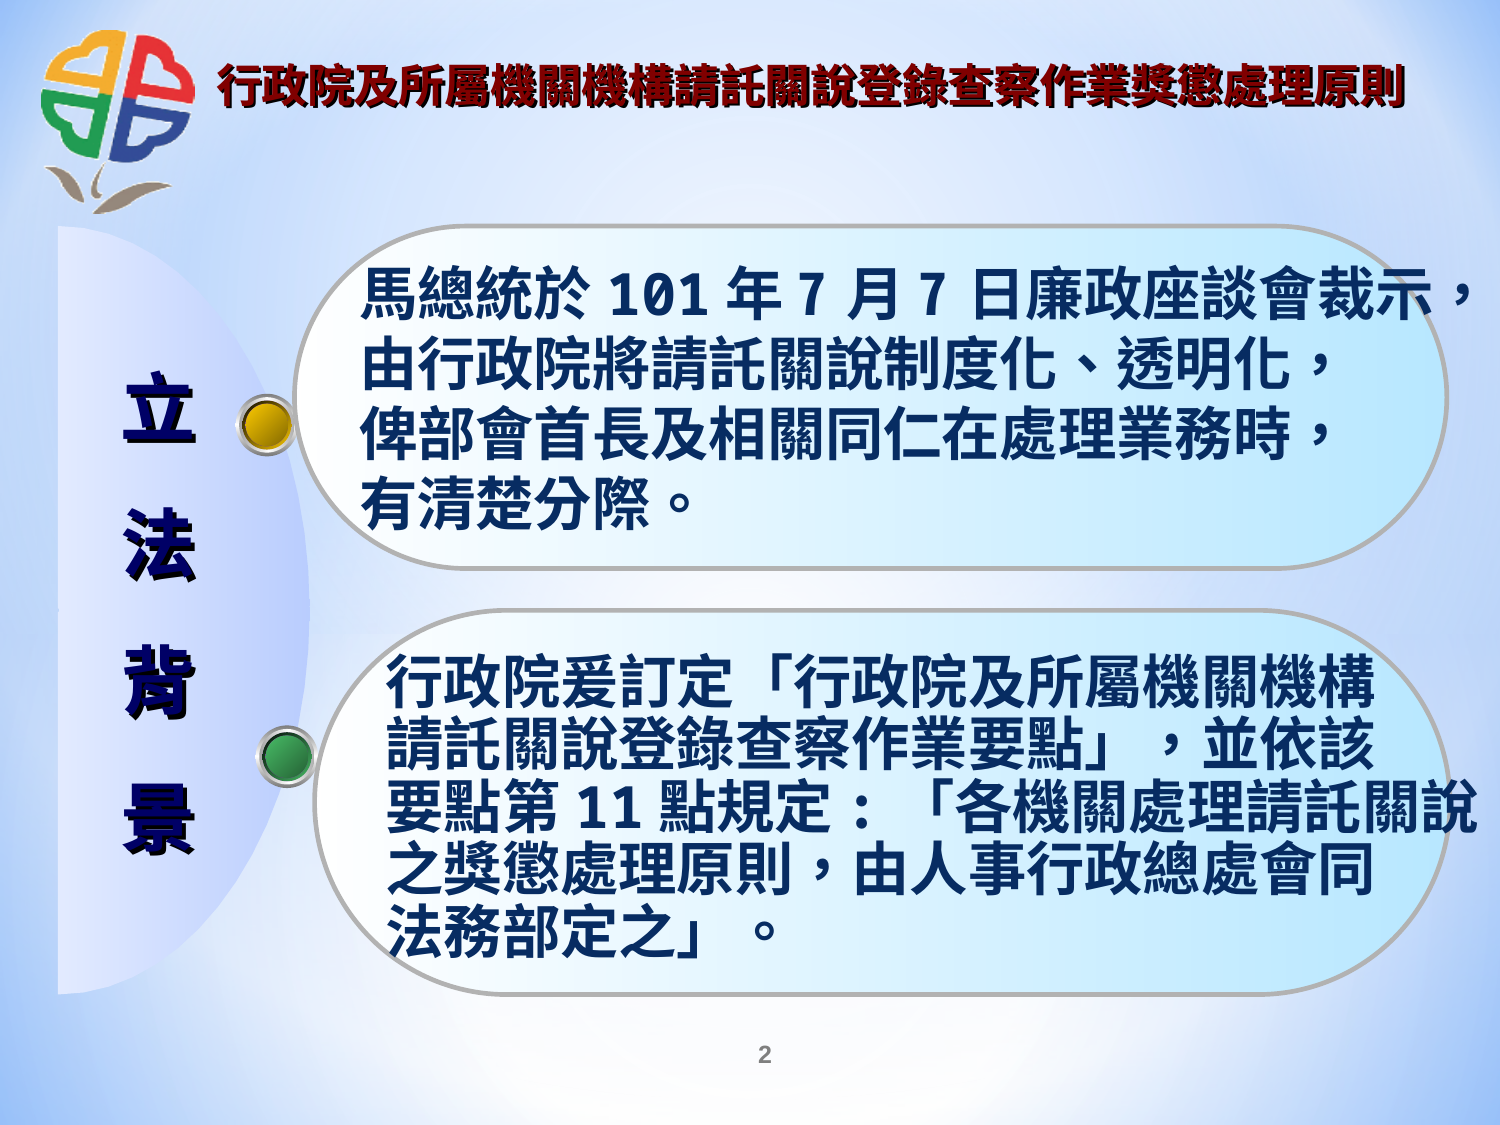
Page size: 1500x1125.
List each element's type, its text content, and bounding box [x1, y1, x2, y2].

text_box [57, 225, 245, 995]
text_box <編號> [615, 1023, 916, 1084]
text_box 行政院爰訂定「行政院及所屬機關機構 請託關說登錄查察作業要點」，並依該 要點第11點規定:「各機關處理請託關說 之獎懲處理原則，由人事行政總處會同 法務部定之」。 [314, 610, 1450, 995]
title 行政院及所屬機關機構請託關說登錄查察作業獎懲處理原則 [195, 48, 1483, 197]
text_box [312, 738, 319, 776]
text_box 立 法 背 景 [105, 352, 312, 869]
text_box 馬總統於101年7月7日廉政座談會裁示， 由行政院將請託關說制度化、透明化， 俾部會首長及相關同仁在處理業務時， 有清楚分際。 [294, 226, 1447, 569]
picture [0, 0, 1500, 1125]
